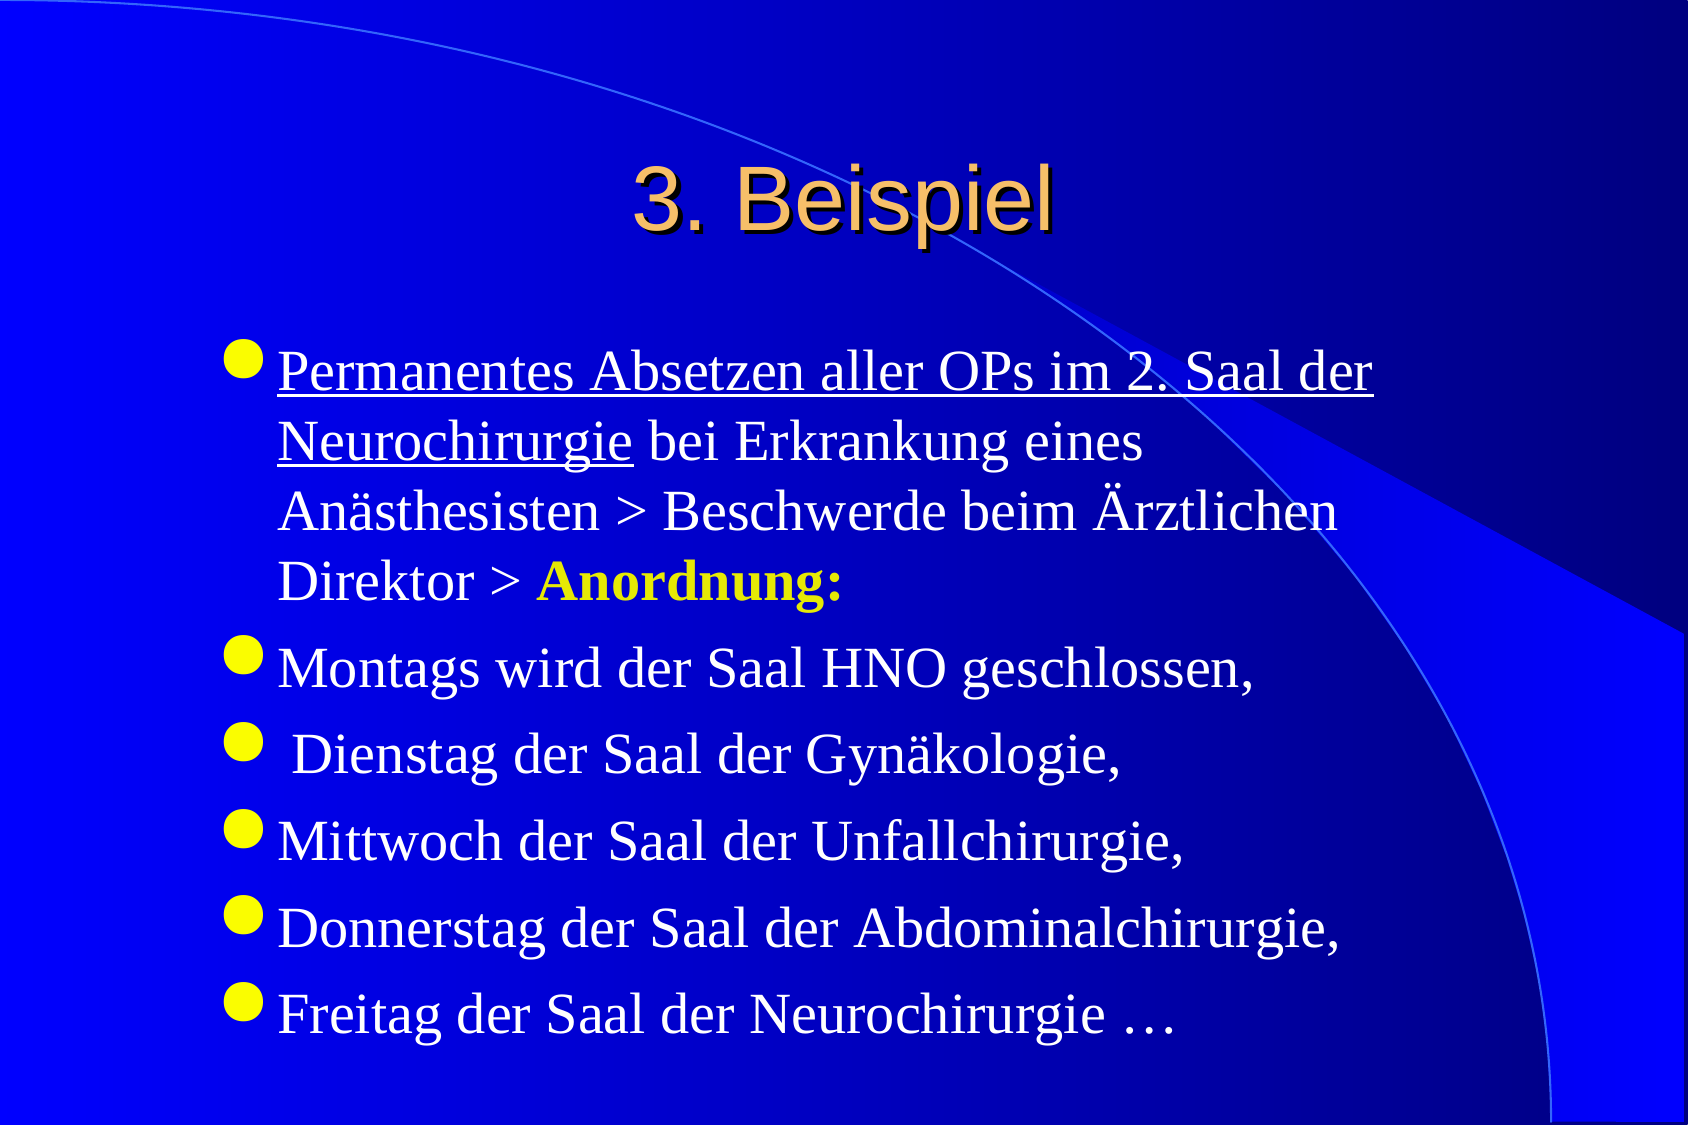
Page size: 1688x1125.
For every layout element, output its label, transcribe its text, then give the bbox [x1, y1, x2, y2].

text_box Permanentes Absetzen aller OPs im 2. Saal der Neurochirurgie bei Erkrankung eines Anästhesisten > Beschwerde beim Ärztlichen Direktor > Anordnung: Montags wird der Saal HNO geschlossen, Dienstag der Saal der Gynäkologie, Mittwoch der Saal der Unfallchirurgie, Donnerstag der Saal der Abdominalchirurgie, Freitag der Saal der Neurochirurgie … [206, 324, 1482, 1001]
text_box 3. Beispiel [206, 99, 1482, 288]
